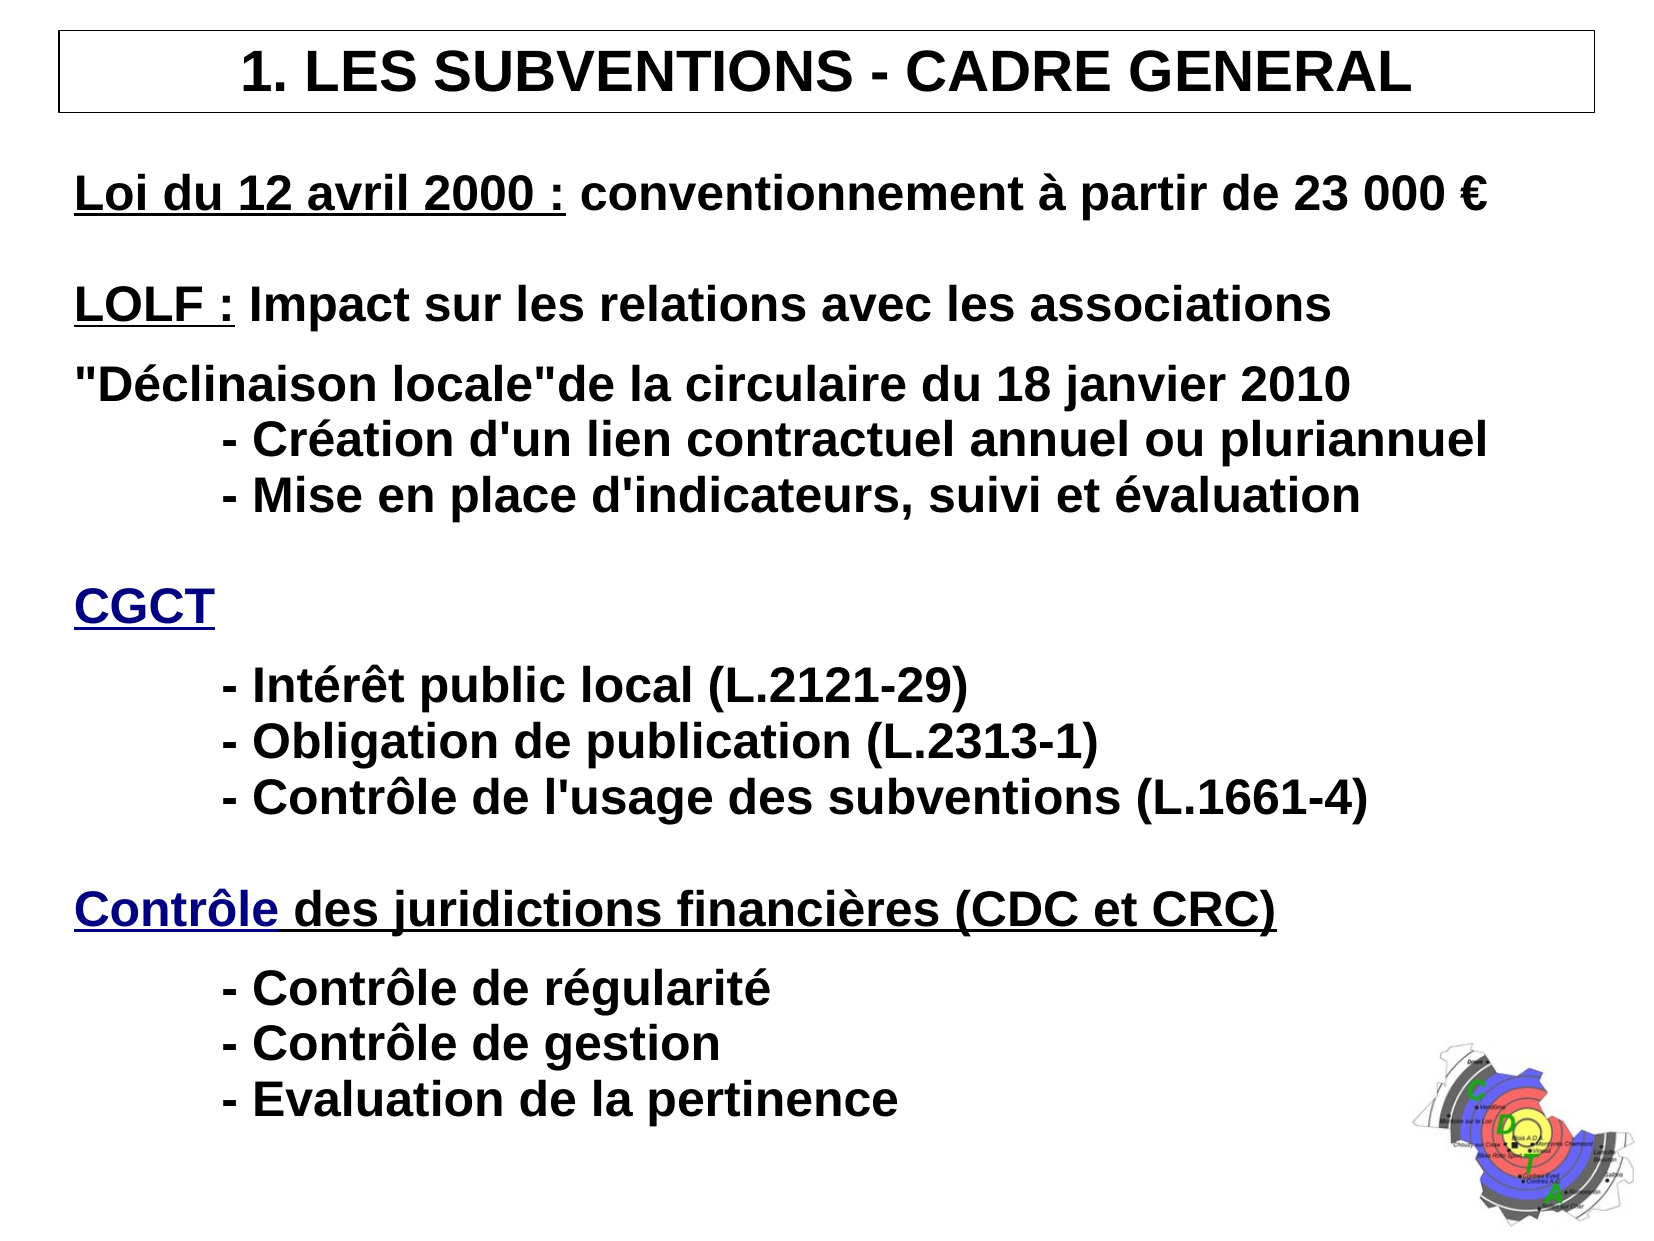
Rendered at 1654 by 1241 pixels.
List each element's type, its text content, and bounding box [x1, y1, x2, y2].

text_box 1. LES SUBVENTIONS - CADRE GENERAL [59, 30, 1595, 113]
text_box Loi du 12 avril 2000 : conventionnement à partir de 23 000 € LOLF : Impact sur les relations avec les associations "Déclinaison locale"de la circulaire du 18 janvier 2010 - Création d'un lien contractuel annuel ou pluriannuel - Mise en place d'indicateurs, suivi et évaluation CGCT - Intérêt public local (L.2121-29) - Obligation de publication (L.2313-1) - Contrôle de l'usage des subventions (L.1661-4) Contrôle des juridictions financières (CDC et CRC) - Contrôle de régularité - Contrôle de gestion - Evaluation de la pertinence [59, 157, 1565, 1157]
picture [1411, 1041, 1637, 1227]
